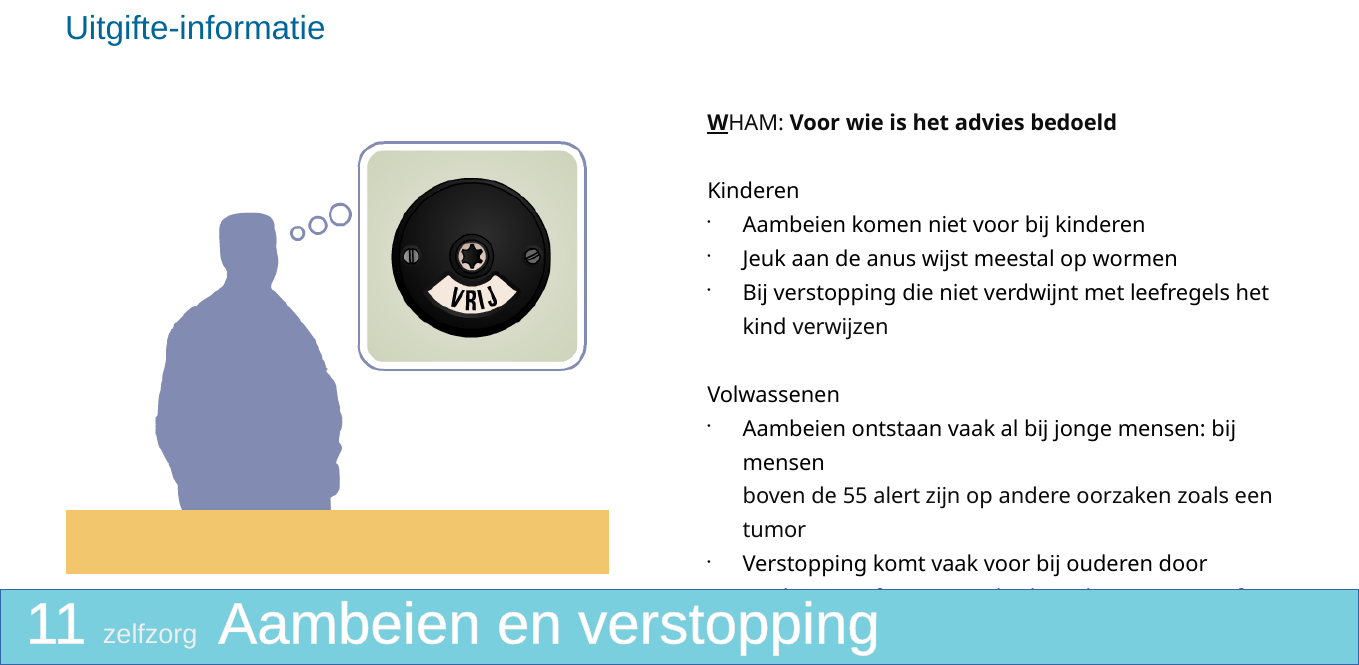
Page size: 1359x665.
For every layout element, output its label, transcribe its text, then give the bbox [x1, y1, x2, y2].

picture [66, 118, 609, 574]
text_box [0, 589, 1359, 665]
title Uitgifte-informatie [65, 9, 1288, 83]
text_box WHAM: Voor wie is het advies bedoeld Kinderen Aambeien komen niet voor bij kinderen Jeuk aan de anus wijst meestal op wormen Bij verstopping die niet verdwijnt met leefregels het kind verwijzen Volwassenen Aambeien ontstaan vaak al bij jonge mensen: bij mensen boven de 55 alert zijn op andere oorzaken zoals een tumor Verstopping komt vaak voor bij ouderen door medicijnen of een veranderd voedingspatroon of leefwijze Bij zwangere vrouwen kunnen aambeien ontstaan door verslapping van het elastisch weefsel of door verstopping [692, 95, 1323, 589]
title 11 zelfzorg Aambeien en verstopping [26, 590, 993, 665]
